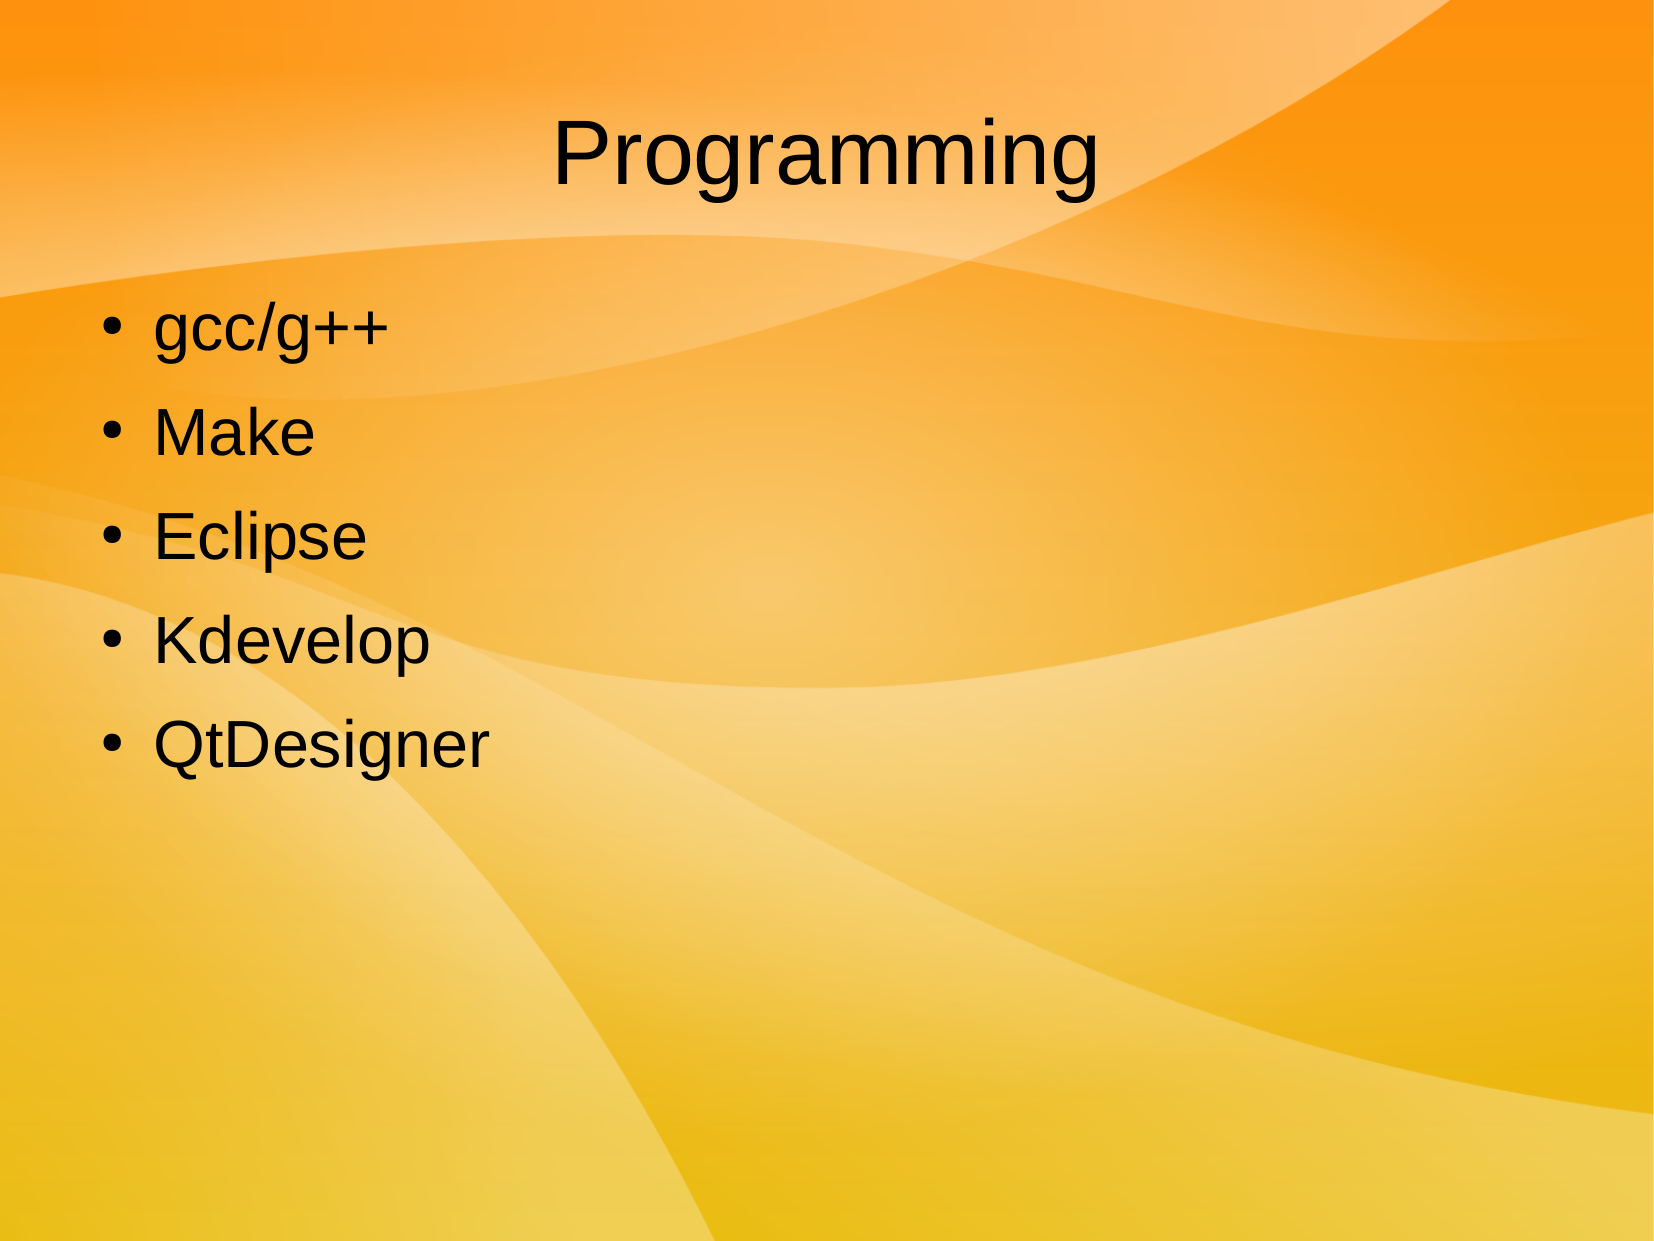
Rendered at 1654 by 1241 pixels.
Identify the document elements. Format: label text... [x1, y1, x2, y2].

title Programming [82, 56, 1571, 250]
picture [0, 0, 1654, 1241]
list gcc/g++ Make Eclipse Kdevelop QtDesigner [82, 290, 1571, 1094]
